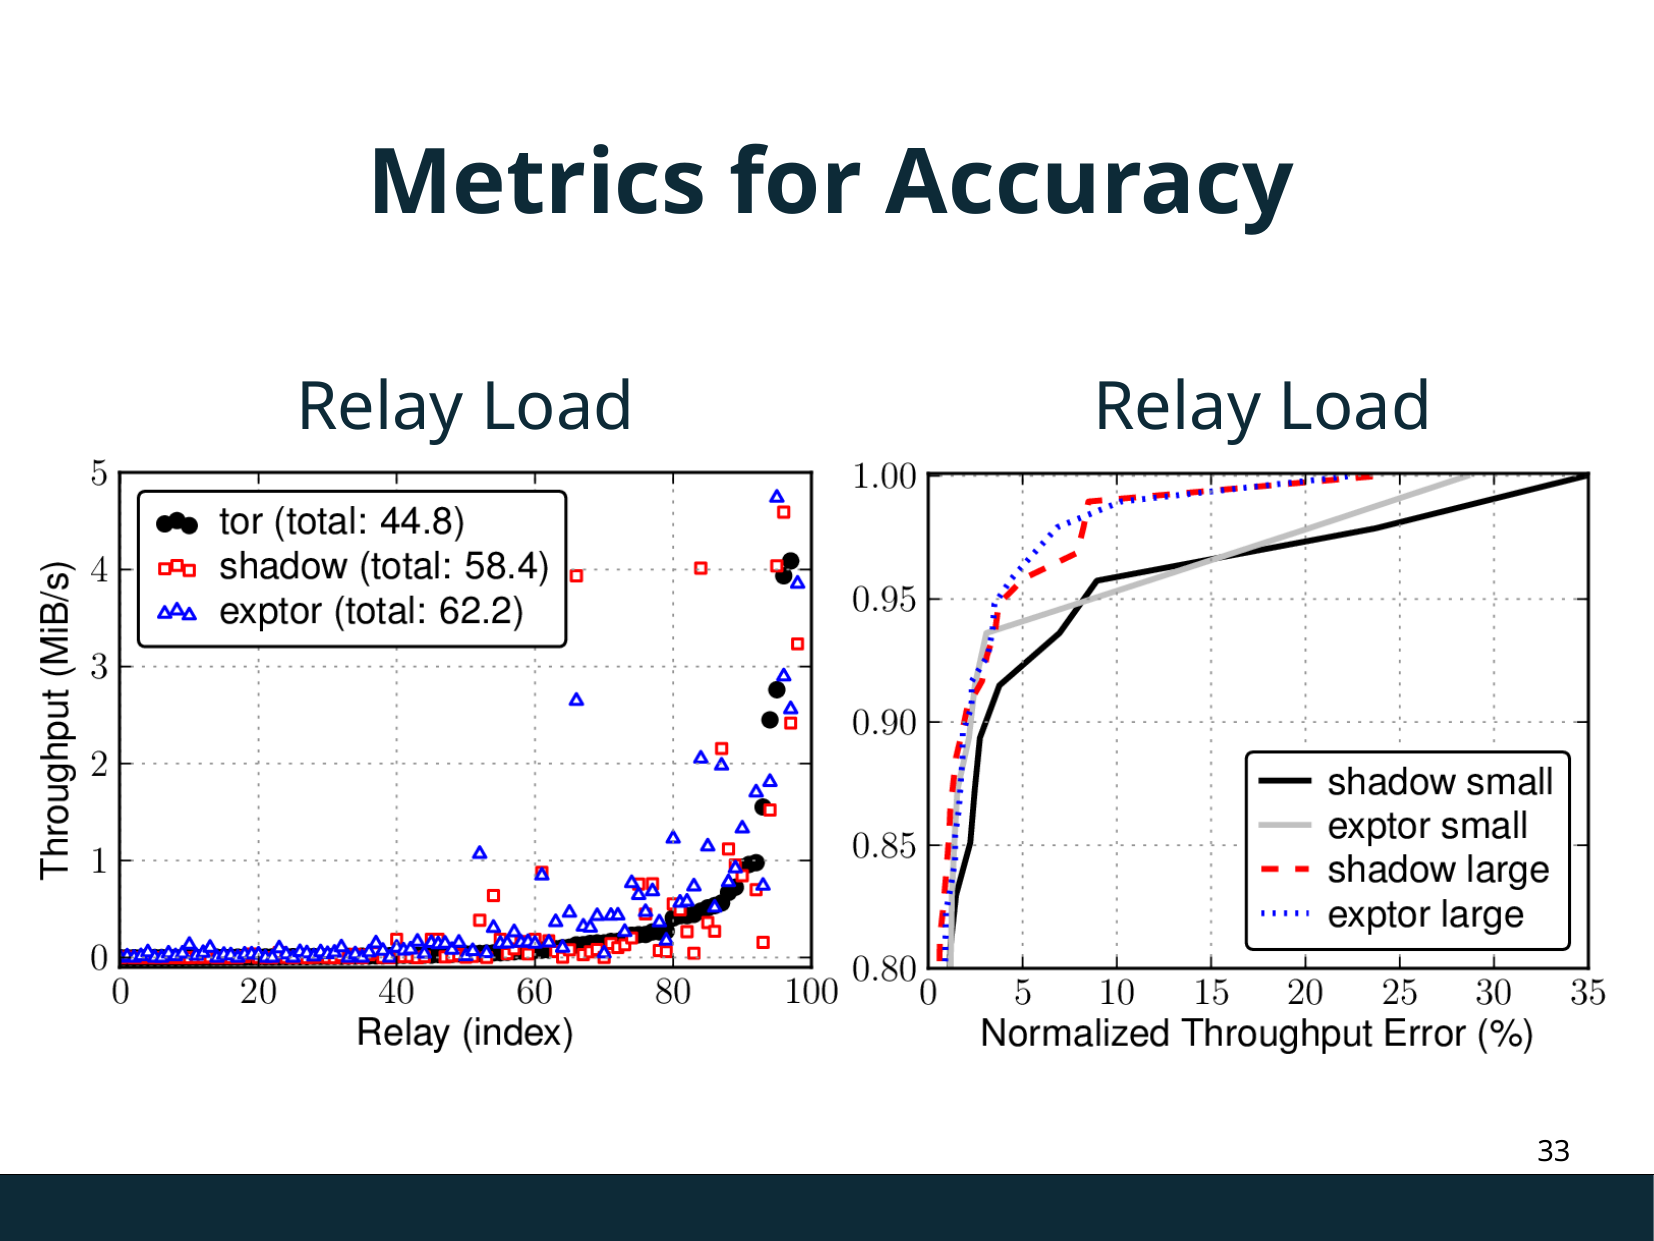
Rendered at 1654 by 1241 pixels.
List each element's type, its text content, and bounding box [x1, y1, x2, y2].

title Metrics for Accuracy [86, 74, 1575, 282]
picture [30, 448, 1621, 1060]
text_box Relay Load [198, 350, 733, 442]
text_box Relay Load Error [995, 350, 1531, 442]
